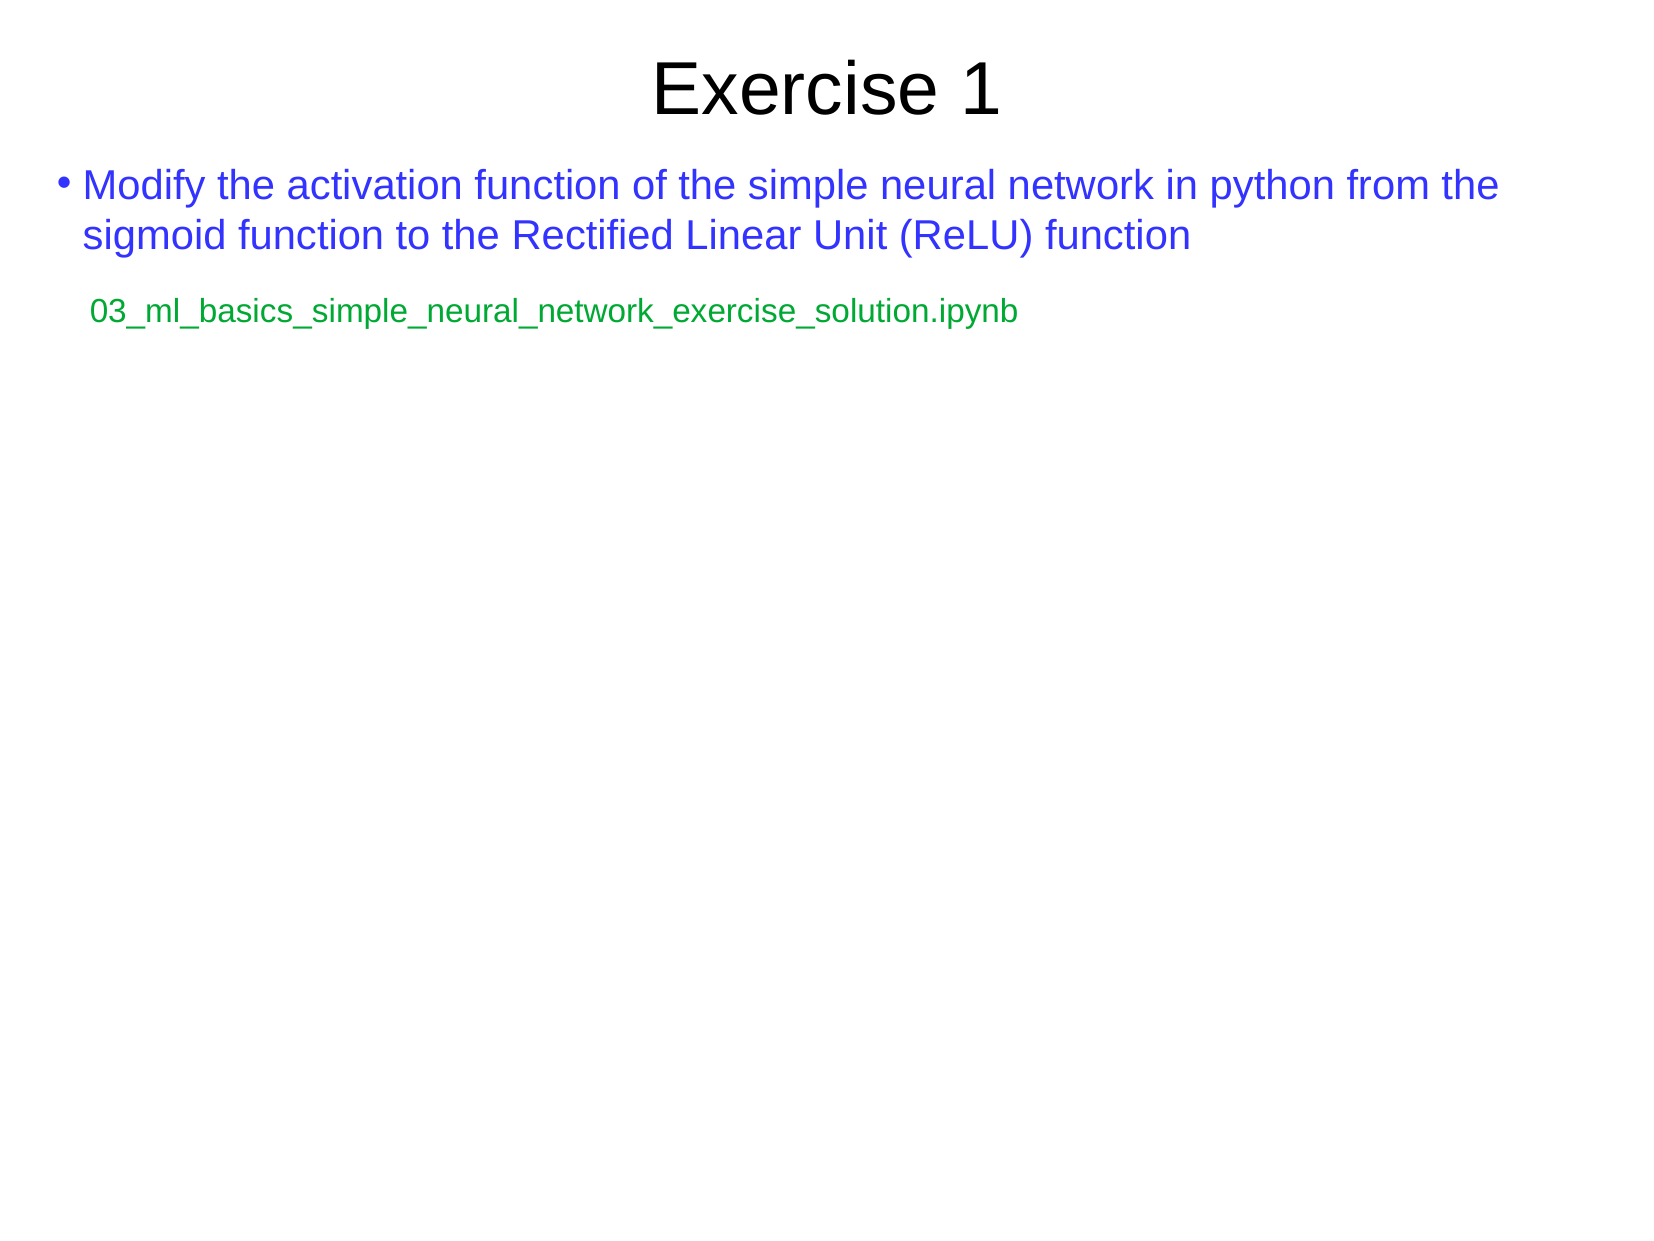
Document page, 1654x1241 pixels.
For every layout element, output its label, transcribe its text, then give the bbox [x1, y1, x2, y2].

text_box Modify the activation function of the simple neural network in python from the sigmoid function to the Rectified Linear Unit (ReLU) function [42, 150, 1654, 1241]
text_box 03_ml_basics_simple_neural_network_exercise_solution.ipynb [75, 285, 1070, 337]
title Exercise 1 [151, 0, 1502, 150]
